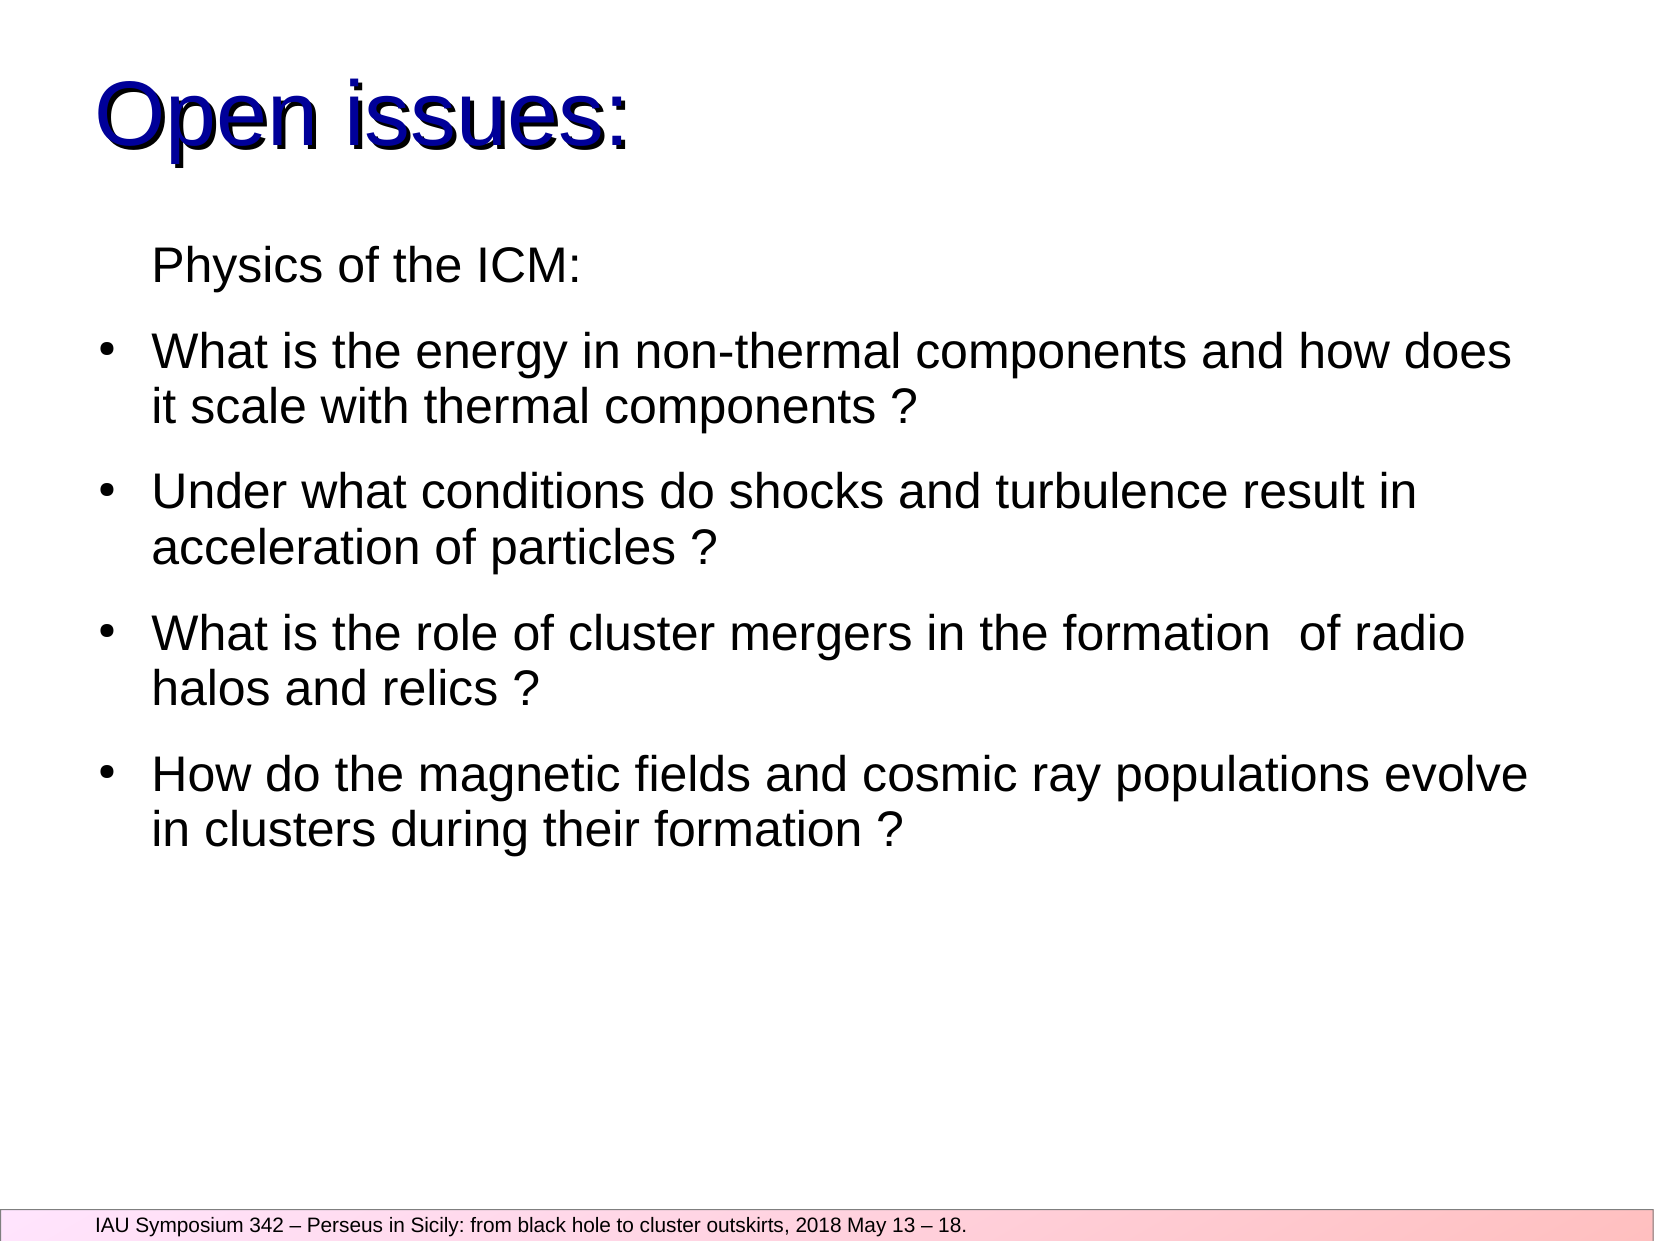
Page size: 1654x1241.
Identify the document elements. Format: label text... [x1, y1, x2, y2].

list Physics of the ICM: What is the energy in non-thermal components and how does it scale with thermal components ? Under what conditions do shocks and turbulence result in acceleration of particles ? What is the role of cluster mergers in the formation of radio halos and relics ? How do the magnetic fields and cosmic ray populations evolve in clusters during their formation ? [80, 237, 1536, 863]
title Open issues: [94, 62, 1571, 165]
